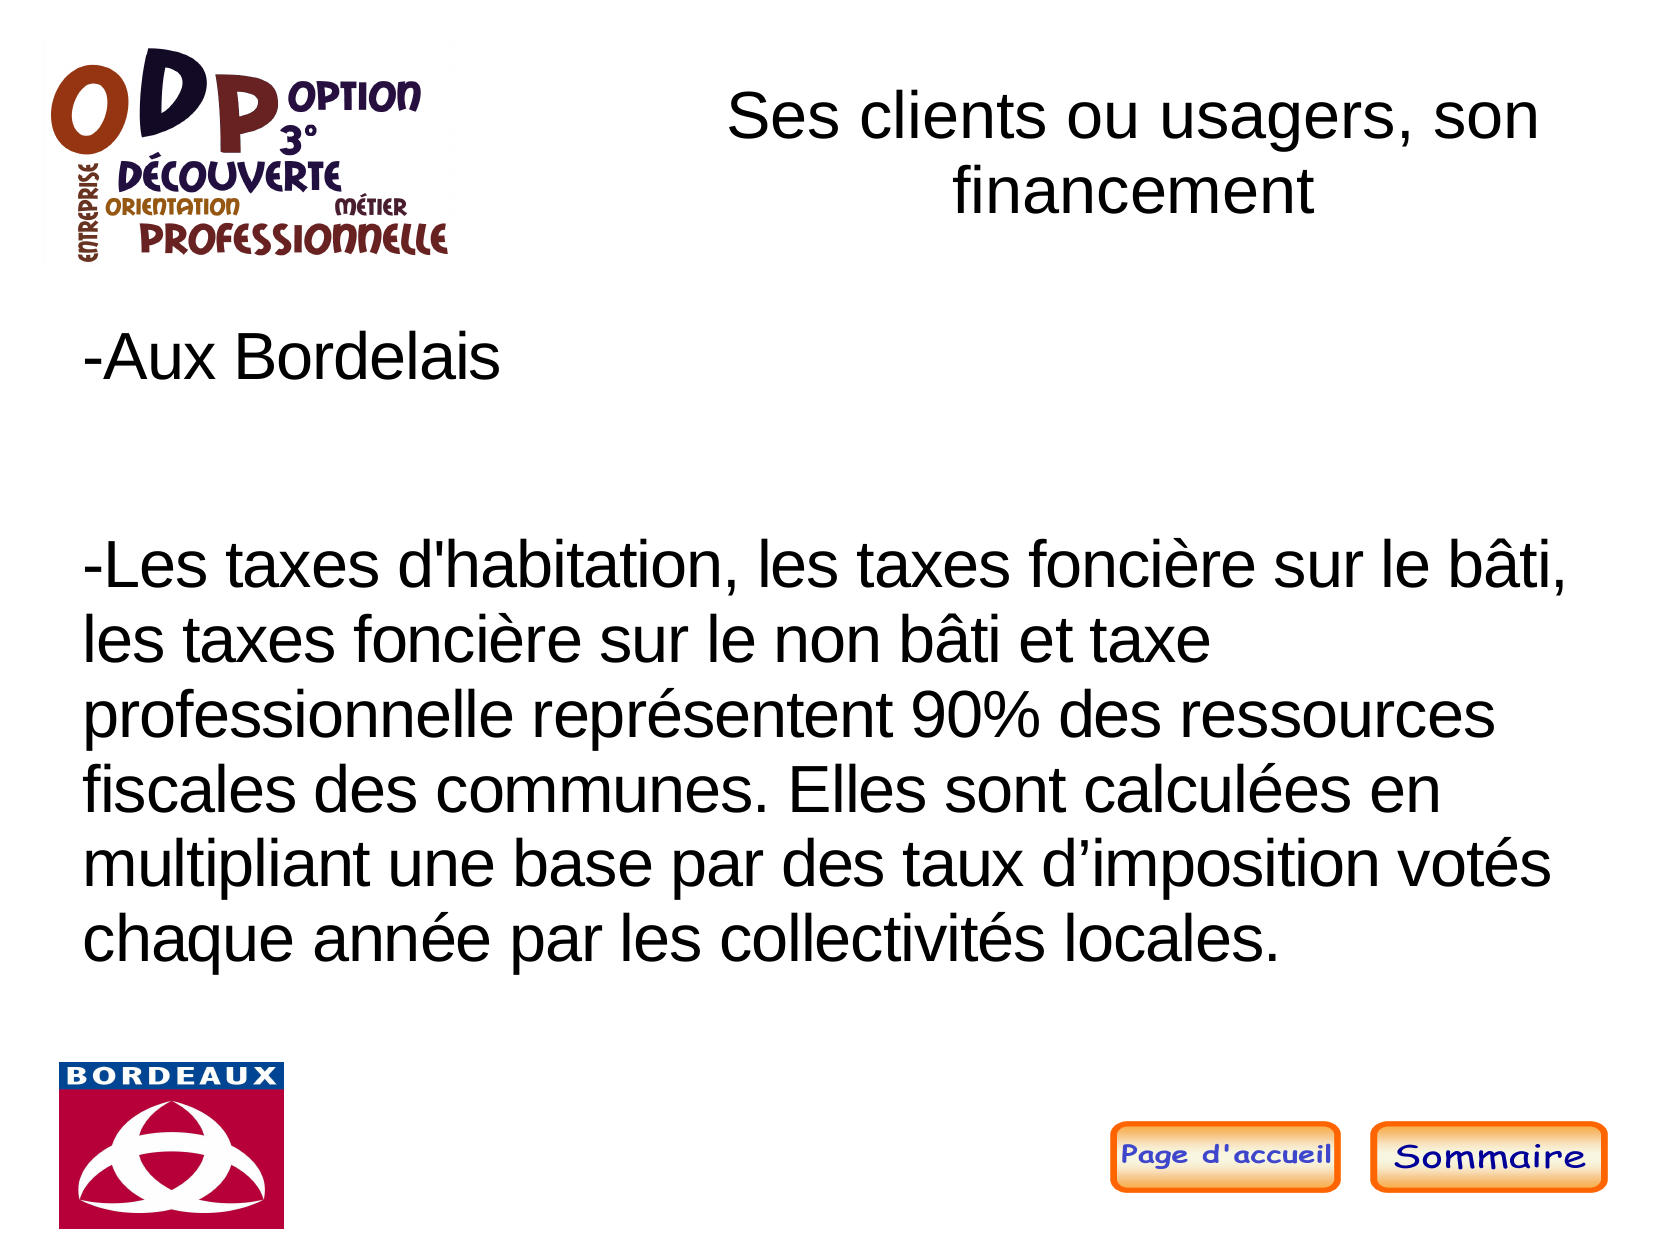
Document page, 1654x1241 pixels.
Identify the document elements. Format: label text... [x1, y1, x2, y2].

picture [43, 41, 455, 266]
picture [59, 1062, 284, 1229]
list -Aux Bordelais -Les taxes d'habitation, les taxes foncière sur le bâti, les taxes foncière sur le non bâti et taxe professionnelle représentent 90% des ressources fiscales des communes. Elles sont calculées en multipliant une base par des taux d’imposition votés chaque année par les collectivités locales. [82, 318, 1619, 1225]
title Ses clients ou usagers, son financement [637, 49, 1630, 257]
